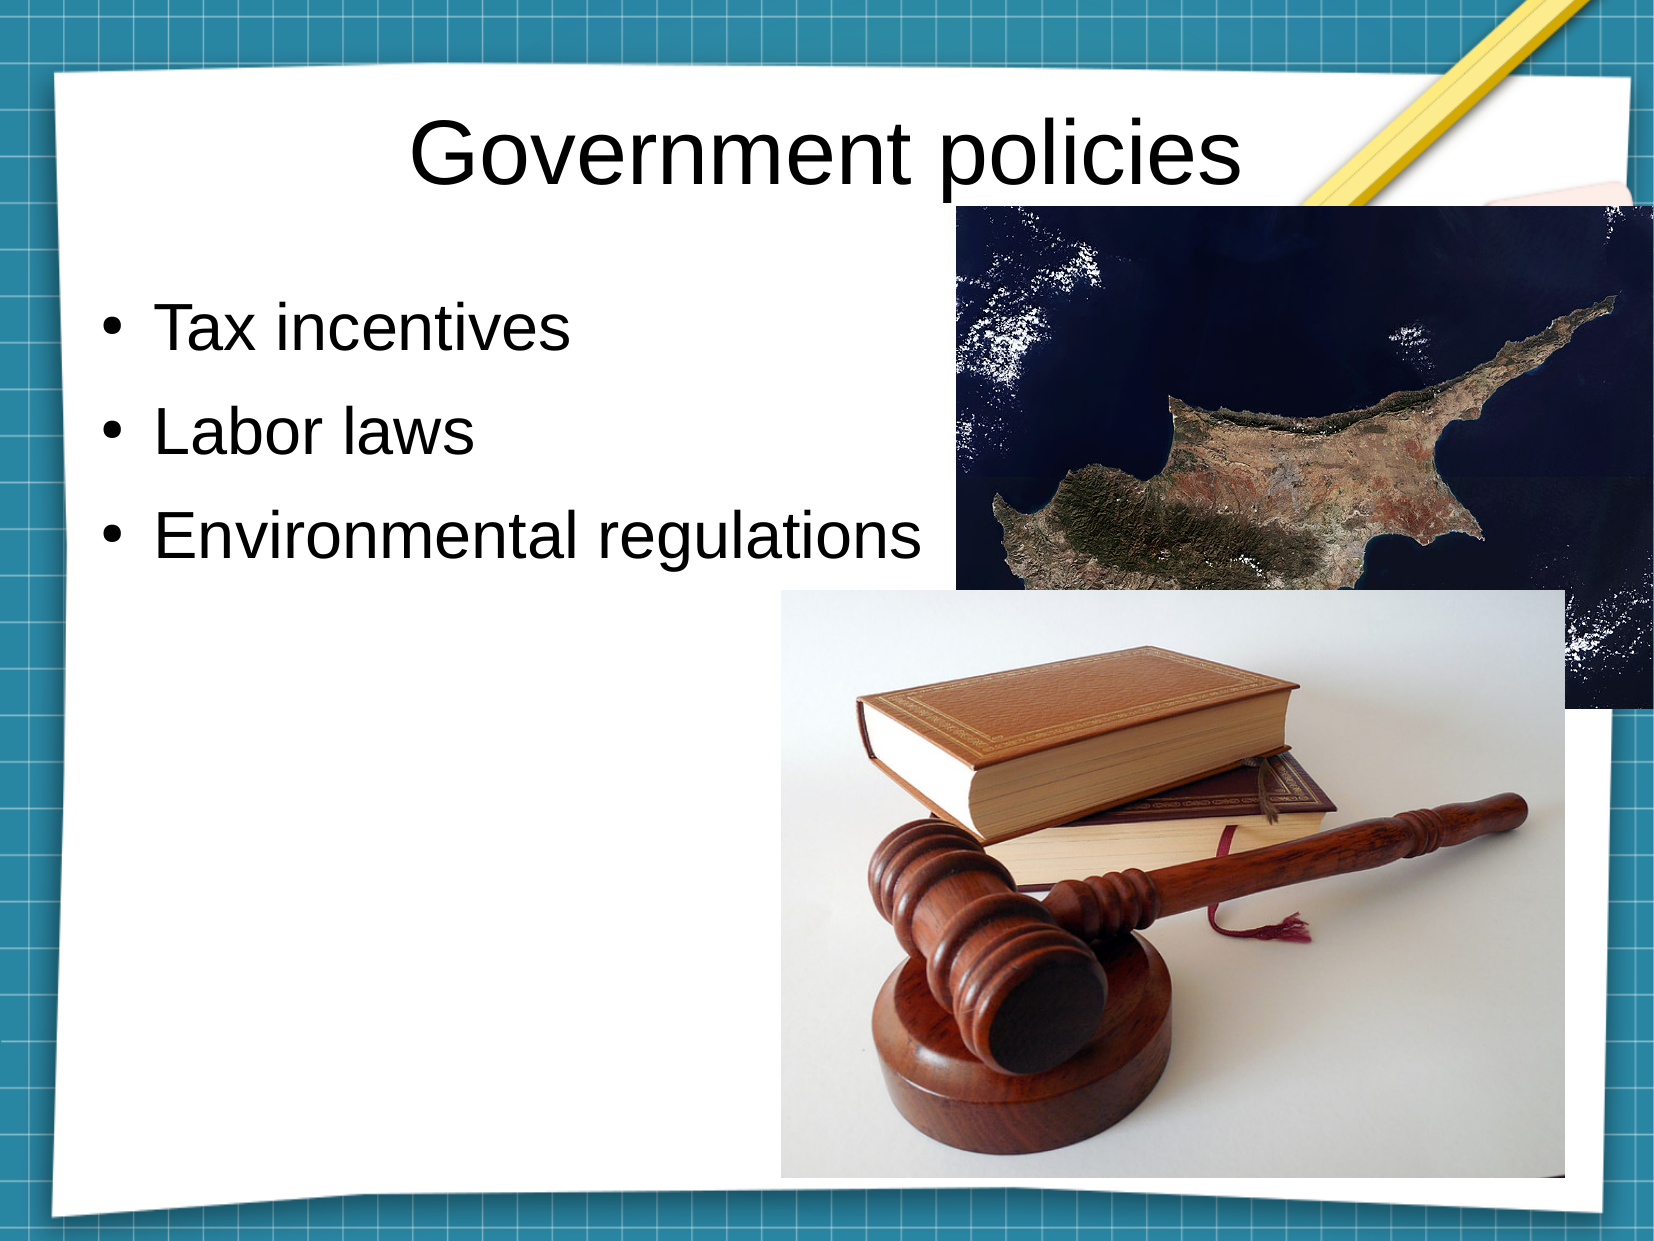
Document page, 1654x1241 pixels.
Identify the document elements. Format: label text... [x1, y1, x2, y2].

title Government policies [82, 49, 1571, 257]
list Tax incentives Labor laws Environmental regulations [82, 290, 1571, 1010]
picture [0, 0, 1654, 1241]
